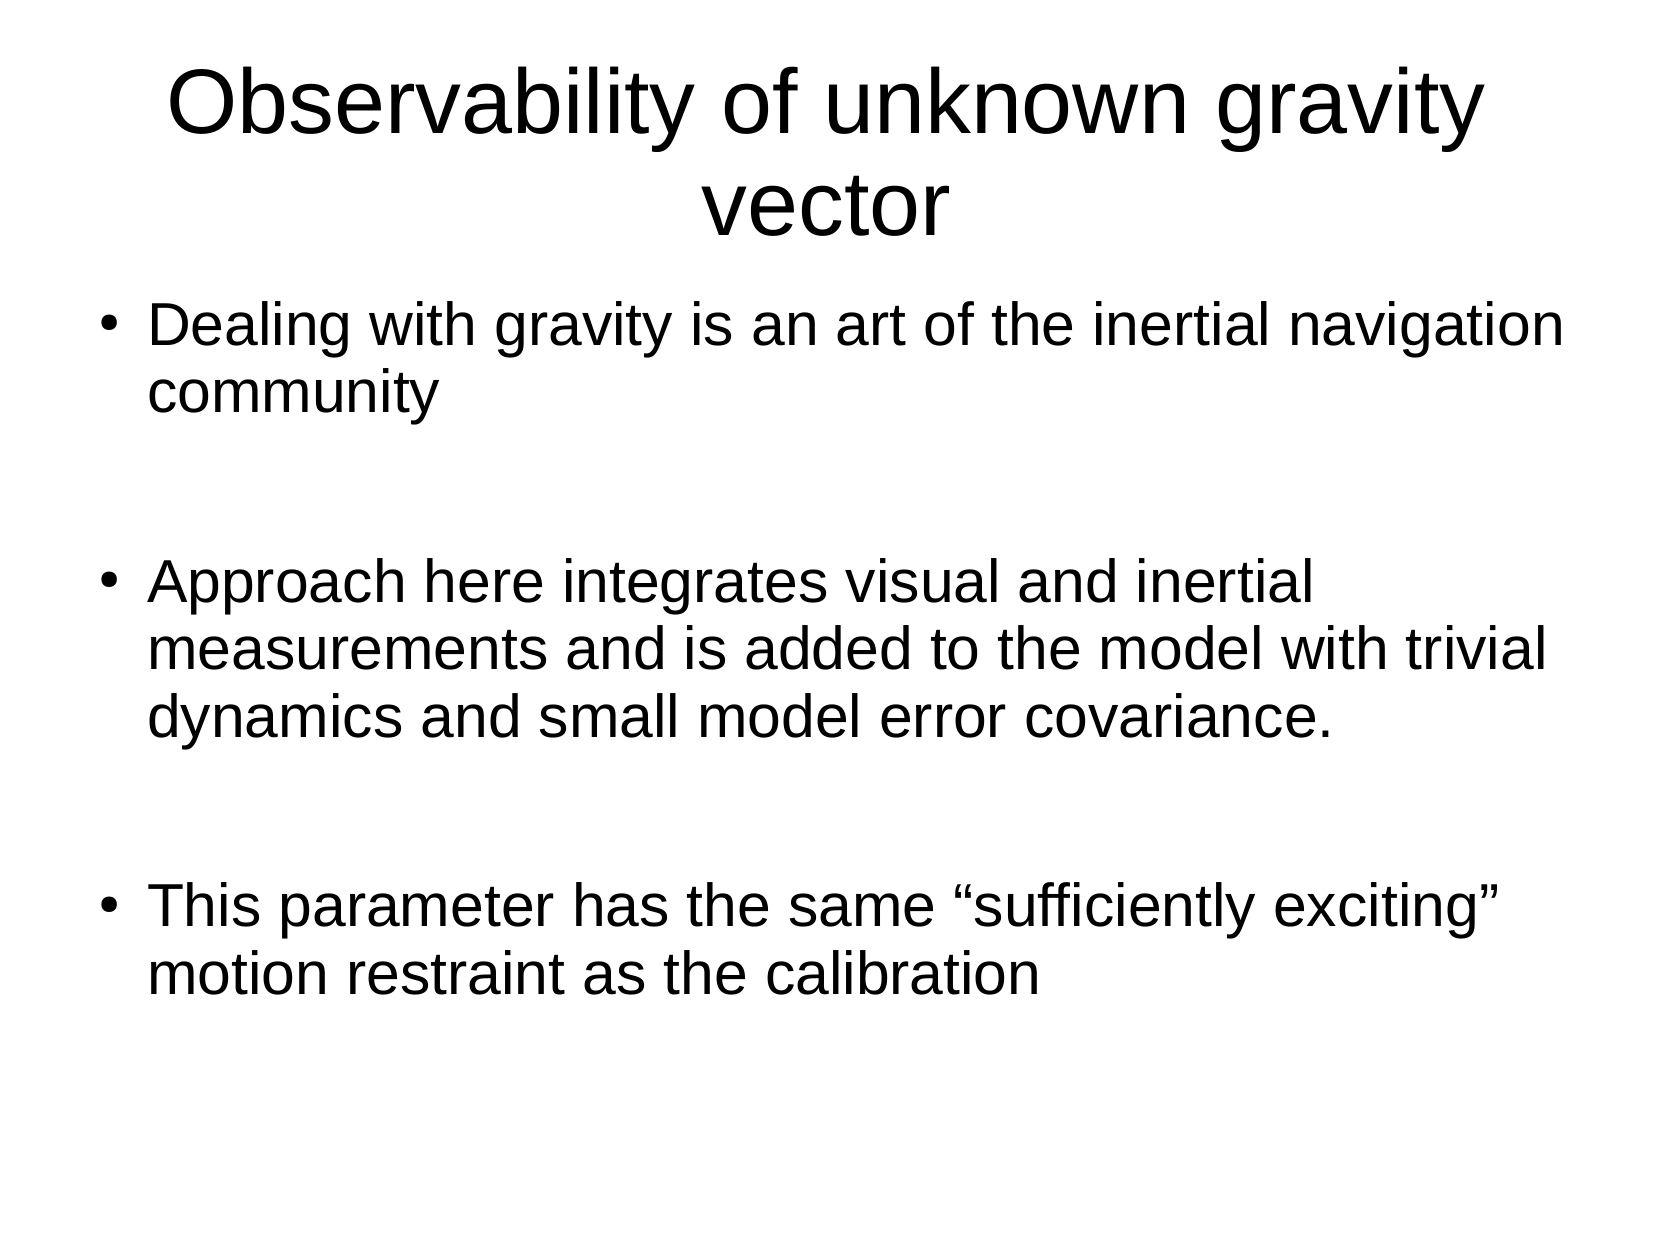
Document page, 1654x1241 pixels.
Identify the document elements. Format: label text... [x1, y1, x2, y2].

list Dealing with gravity is an art of the inertial navigation community Approach here integrates visual and inertial measurements and is added to the model with trivial dynamics and small model error covariance. This parameter has the same “sufficiently exciting” motion restraint as the calibration [82, 290, 1571, 1010]
title Observability of unknown gravity vector [82, 49, 1571, 257]
